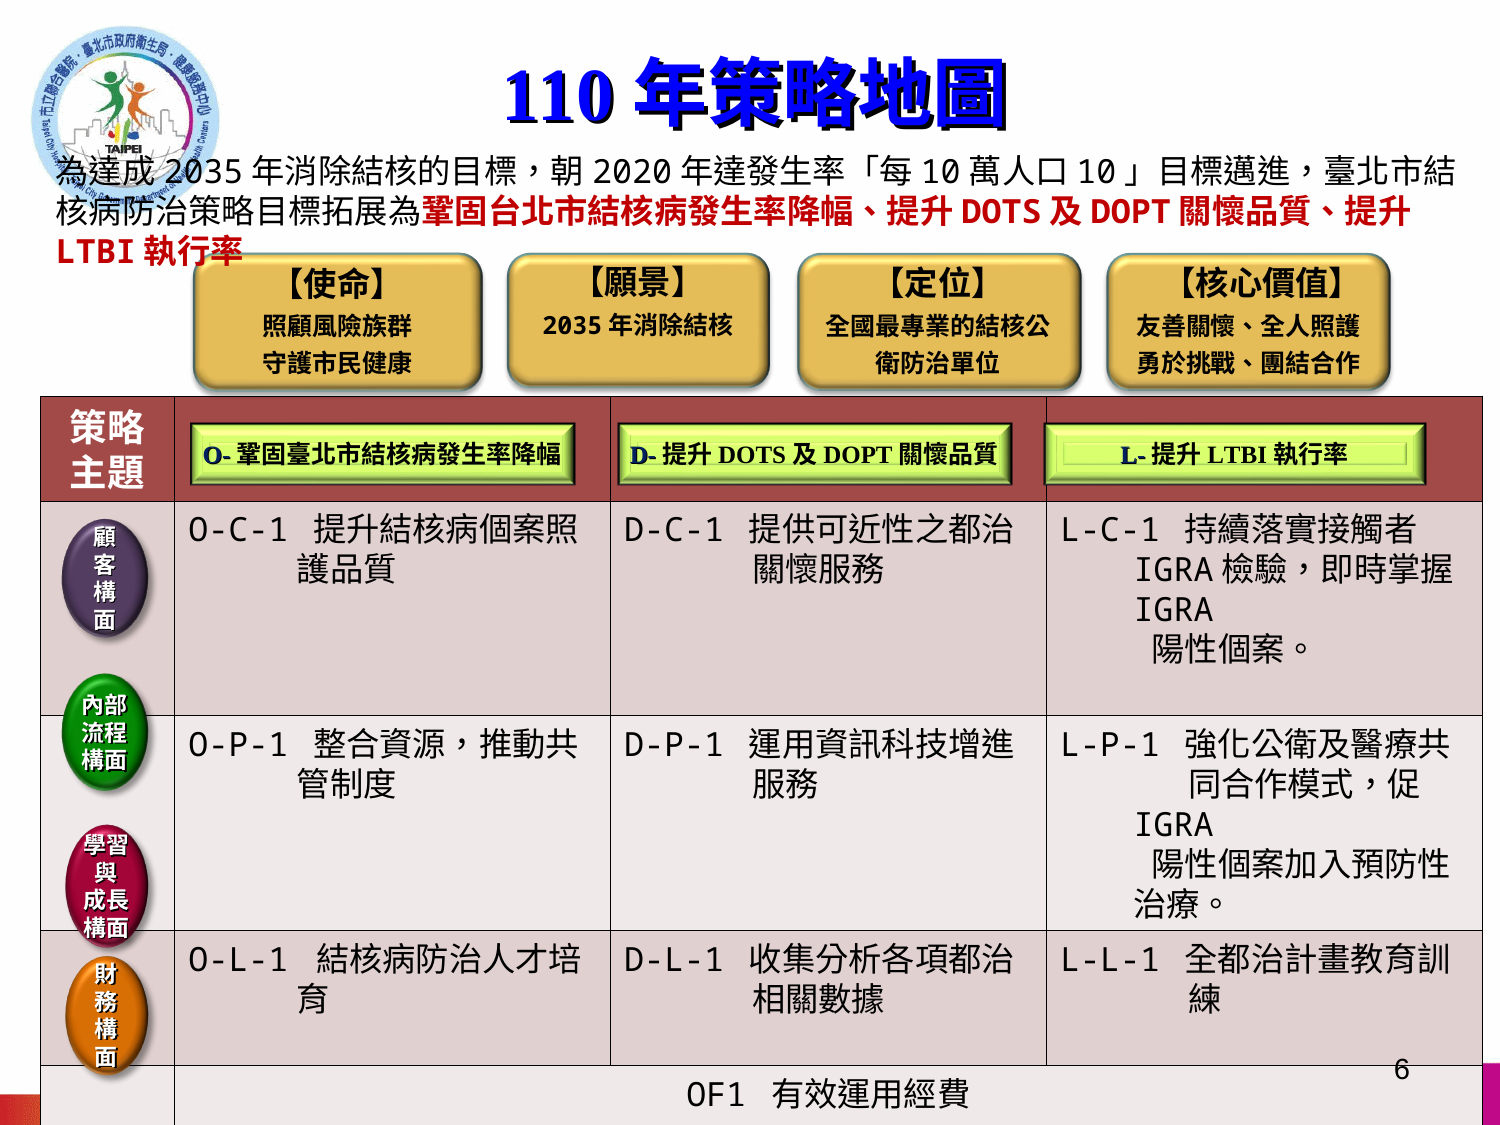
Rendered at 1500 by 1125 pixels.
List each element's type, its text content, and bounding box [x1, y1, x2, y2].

text_box 內部流程構面 [74, 691, 136, 774]
text_box L-提升LTBI執行率 [1045, 423, 1424, 484]
text_box 財務 構面 [77, 972, 136, 1057]
picture [55, 509, 163, 666]
table_header 策略 主題 [41, 397, 174, 501]
table_header [175, 397, 610, 501]
table_header [611, 397, 1046, 501]
table_cell L-P-1 強化公衛及醫療共 同合作模式，促IGRA 陽性個案加入預防性治療。 [1047, 716, 1482, 930]
table_cell [41, 502, 174, 715]
table_cell L-C-1 持續落實接觸者IGRA檢驗，即時掌握IGRA 陽性個案。 [1047, 502, 1482, 715]
picture [1041, 420, 1428, 487]
text_box 為達成2035年消除結核的目標，朝2020年達發生率「每10萬人口10」目標邁進，臺北市結核病防治策略目標拓展為鞏固台北市結核病發生率降幅、提升DOTS及DOPT關懷品質、提升LTBI執行率 [41, 142, 1483, 318]
text_box 110年策略地圖 [297, 37, 1211, 142]
table_cell O-C-1 提升結核病個案照 護品質 [175, 502, 610, 715]
table_cell [41, 716, 174, 930]
table_cell D-C-1 提供可近性之都治 關懷服務 [611, 502, 1046, 715]
picture [59, 816, 163, 1104]
text_box O-鞏固臺北市結核病發生率降幅 [191, 423, 573, 484]
table_cell O-L-1 結核病防治人才培 育 [175, 931, 610, 1065]
table_cell O-P-1 整合資源，推動共 管制度 [175, 716, 610, 930]
table_cell [163, 931, 174, 1065]
text_box D-提升DOTS及DOPT關懷品質 [618, 423, 1010, 484]
text_box 【定位】 全國最專業的結核公衛防治單位 [804, 318, 1073, 382]
picture [188, 420, 577, 487]
text_box 【願景】 2035年消除結核 [515, 318, 761, 380]
table_cell D-P-1 運用資訊科技增進 服務 [611, 716, 1046, 930]
table_cell L-L-1 全都治計畫教育訓 練 [1047, 931, 1482, 1065]
text_box 【使命】 照顧風險族群 守護市民健康 [201, 318, 474, 383]
text_box 學習 與 成長 構面 [77, 843, 136, 929]
picture [0, 0, 1500, 1125]
table_header [1047, 397, 1482, 501]
table_cell OF1 有效運用經費 [175, 1066, 1482, 1125]
text_box <編號> [1074, 1042, 1426, 1103]
text_box 【核心價值】 友善關懷、全人照護 勇於挑戰、團結合作 [1114, 318, 1383, 382]
table_cell [41, 931, 59, 1065]
picture [615, 420, 1014, 487]
text_box 顧客 構面 [74, 535, 136, 620]
table_cell D-L-1 收集分析各項都治 相關數據 [611, 931, 1046, 1065]
picture [55, 667, 163, 806]
table_cell [41, 1066, 174, 1125]
